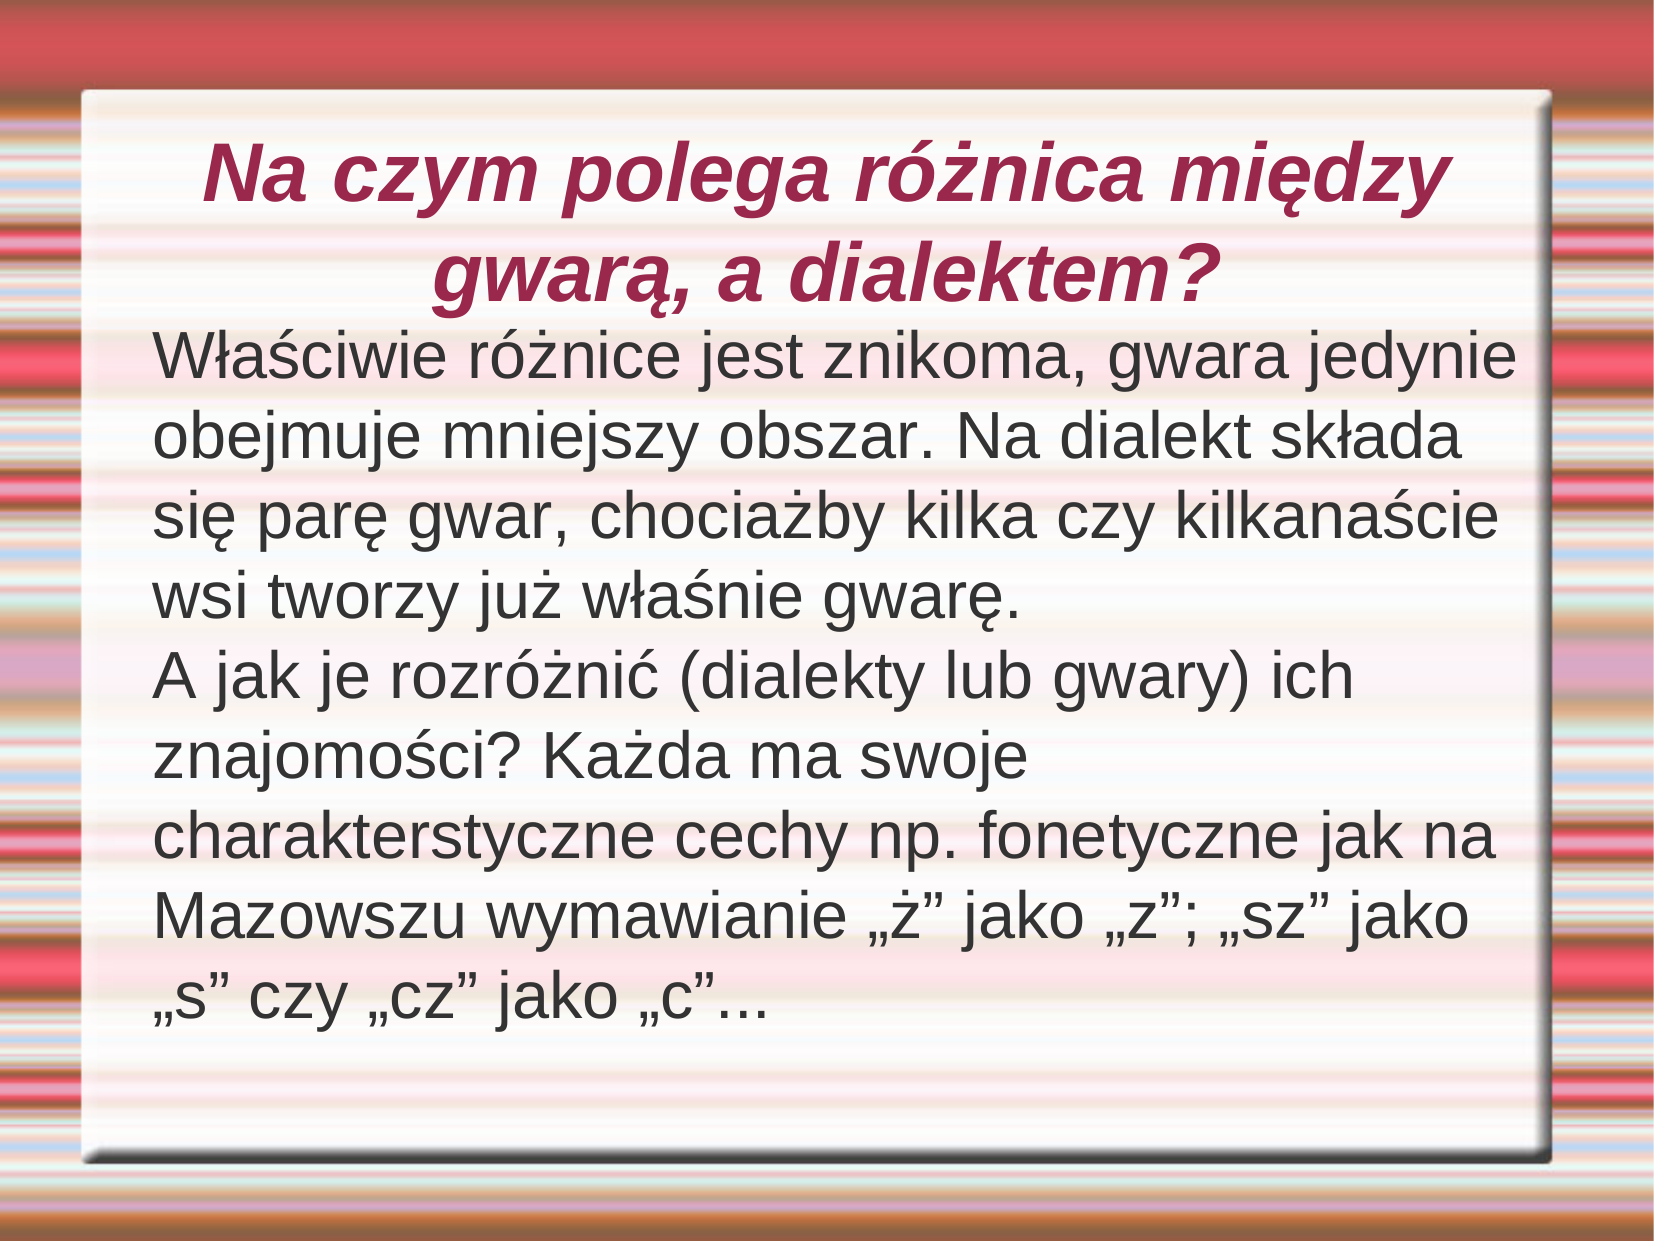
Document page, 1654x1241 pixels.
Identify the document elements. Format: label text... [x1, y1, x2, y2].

list Właściwie różnice jest znikoma, gwara jedynie obejmuje mniejszy obszar. Na dialekt składa się parę gwar, chociażby kilka czy kilkanaście wsi tworzy już właśnie gwarę. A jak je rozróżnić (dialekty lub gwary) ich znajomości? Każda ma swoje charakterstyczne cechy np. fonetyczne jak na Mazowszu wymawianie „ż” jako „z”; „sz” jako „s” czy „cz” jako „c”... [152, 311, 1534, 1093]
title Na czym polega różnica między gwarą, a dialektem? [121, 114, 1534, 322]
